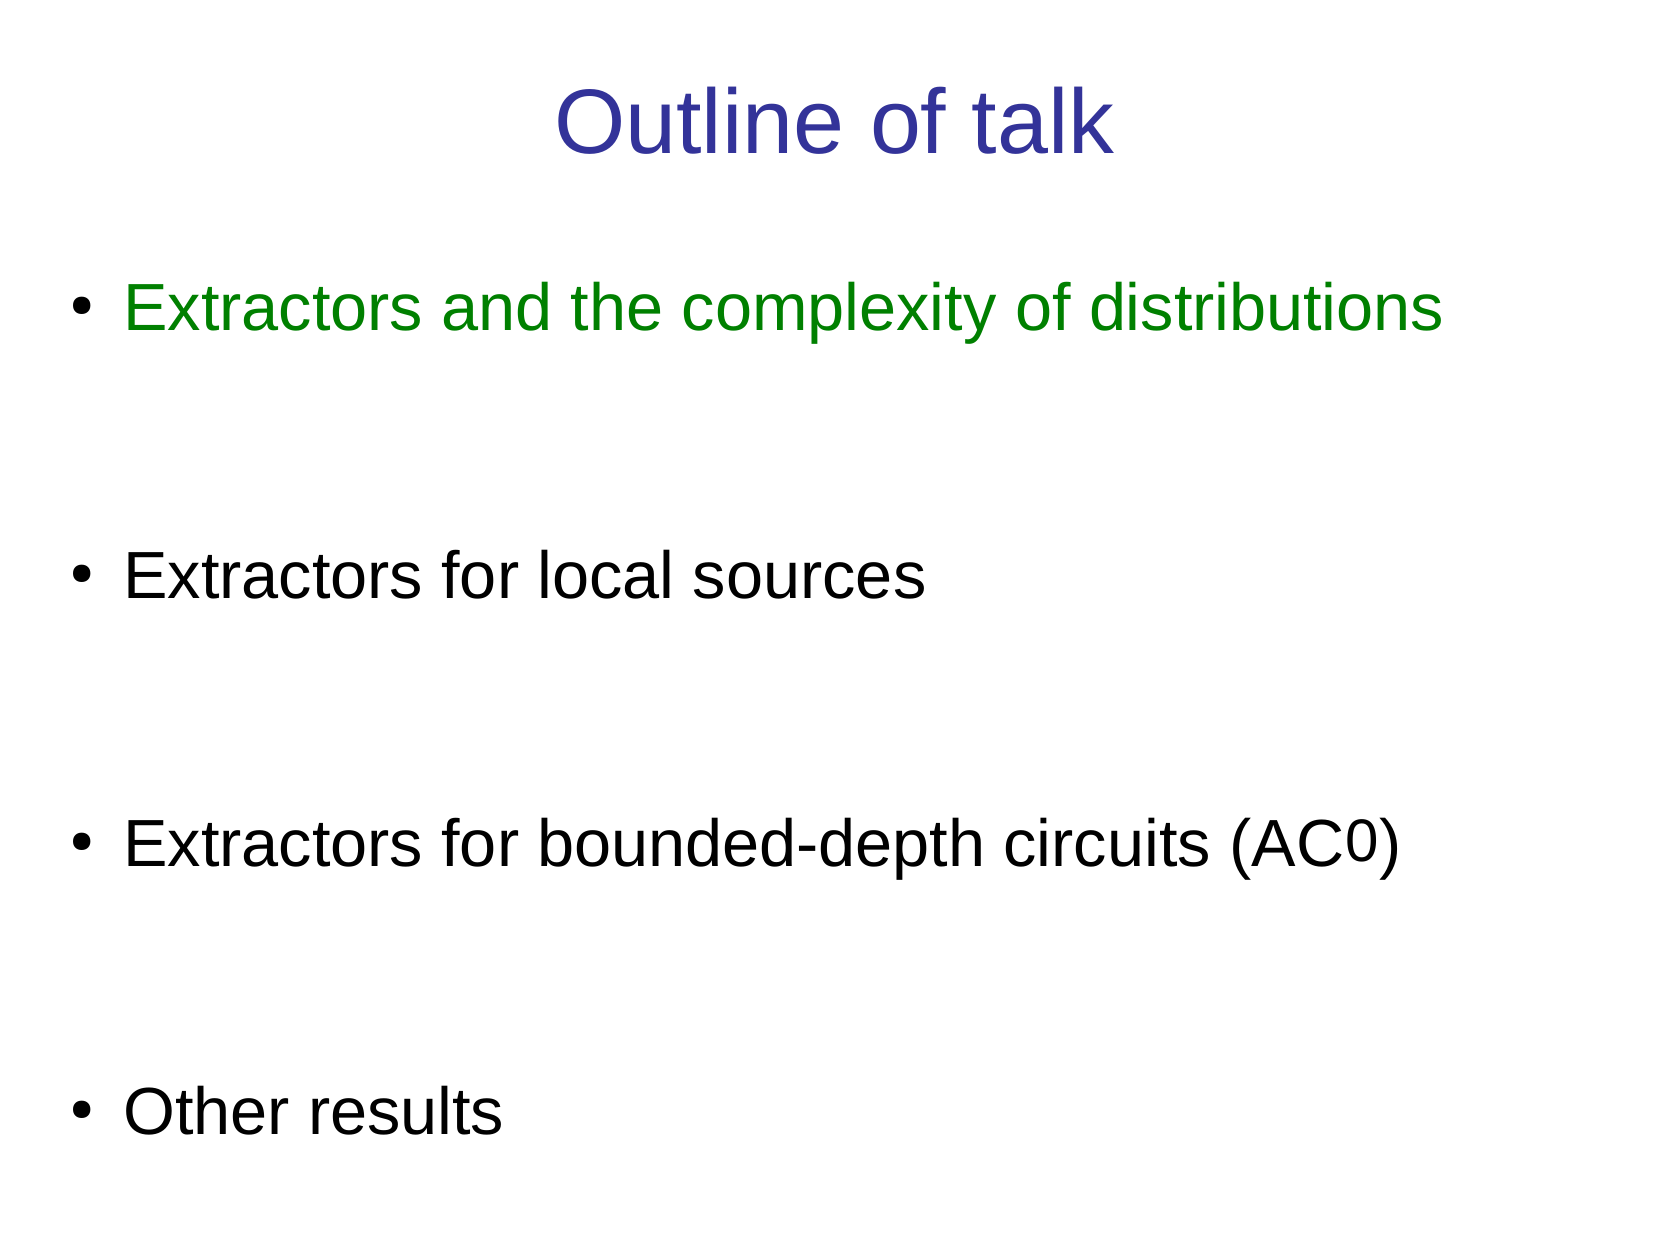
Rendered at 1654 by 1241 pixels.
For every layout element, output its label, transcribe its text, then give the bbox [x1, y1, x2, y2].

list Extractors and the complexity of distributions Extractors for local sources Extractors for bounded-depth circuits (AC0) Other results [37, 262, 1613, 1201]
title Outline of talk [131, 18, 1538, 226]
